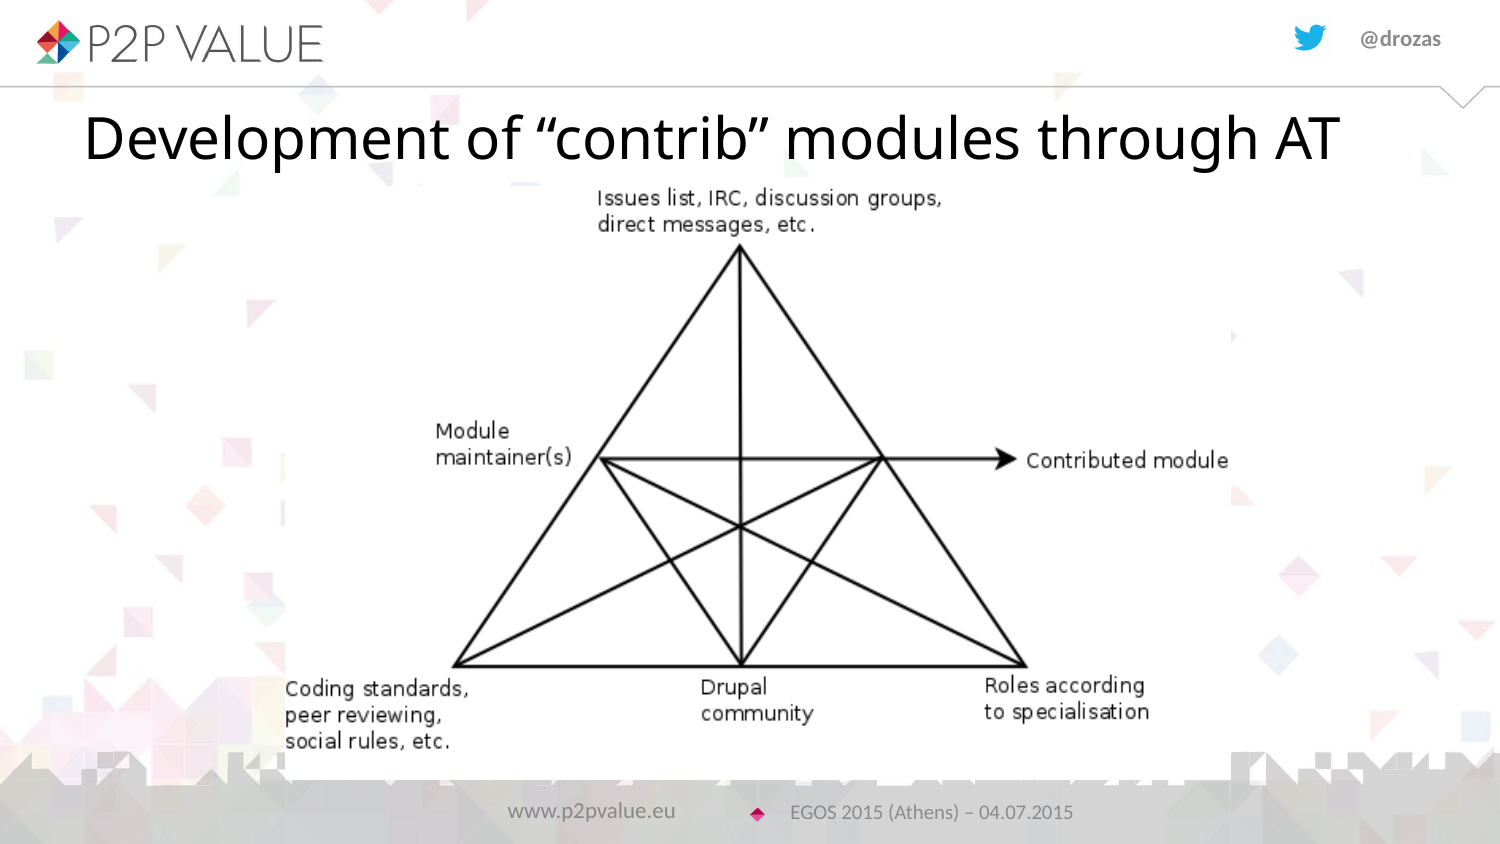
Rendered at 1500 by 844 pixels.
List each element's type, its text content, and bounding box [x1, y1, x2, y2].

picture [0, 0, 1500, 844]
text_box www.p2pvalue.eu [501, 789, 720, 829]
text_box @drozas [1333, 15, 1455, 60]
title Development of “contrib” modules through AT [60, 92, 1366, 181]
text_box EGOS 2015 (Athens) – 04.07.2015 [777, 788, 1470, 834]
